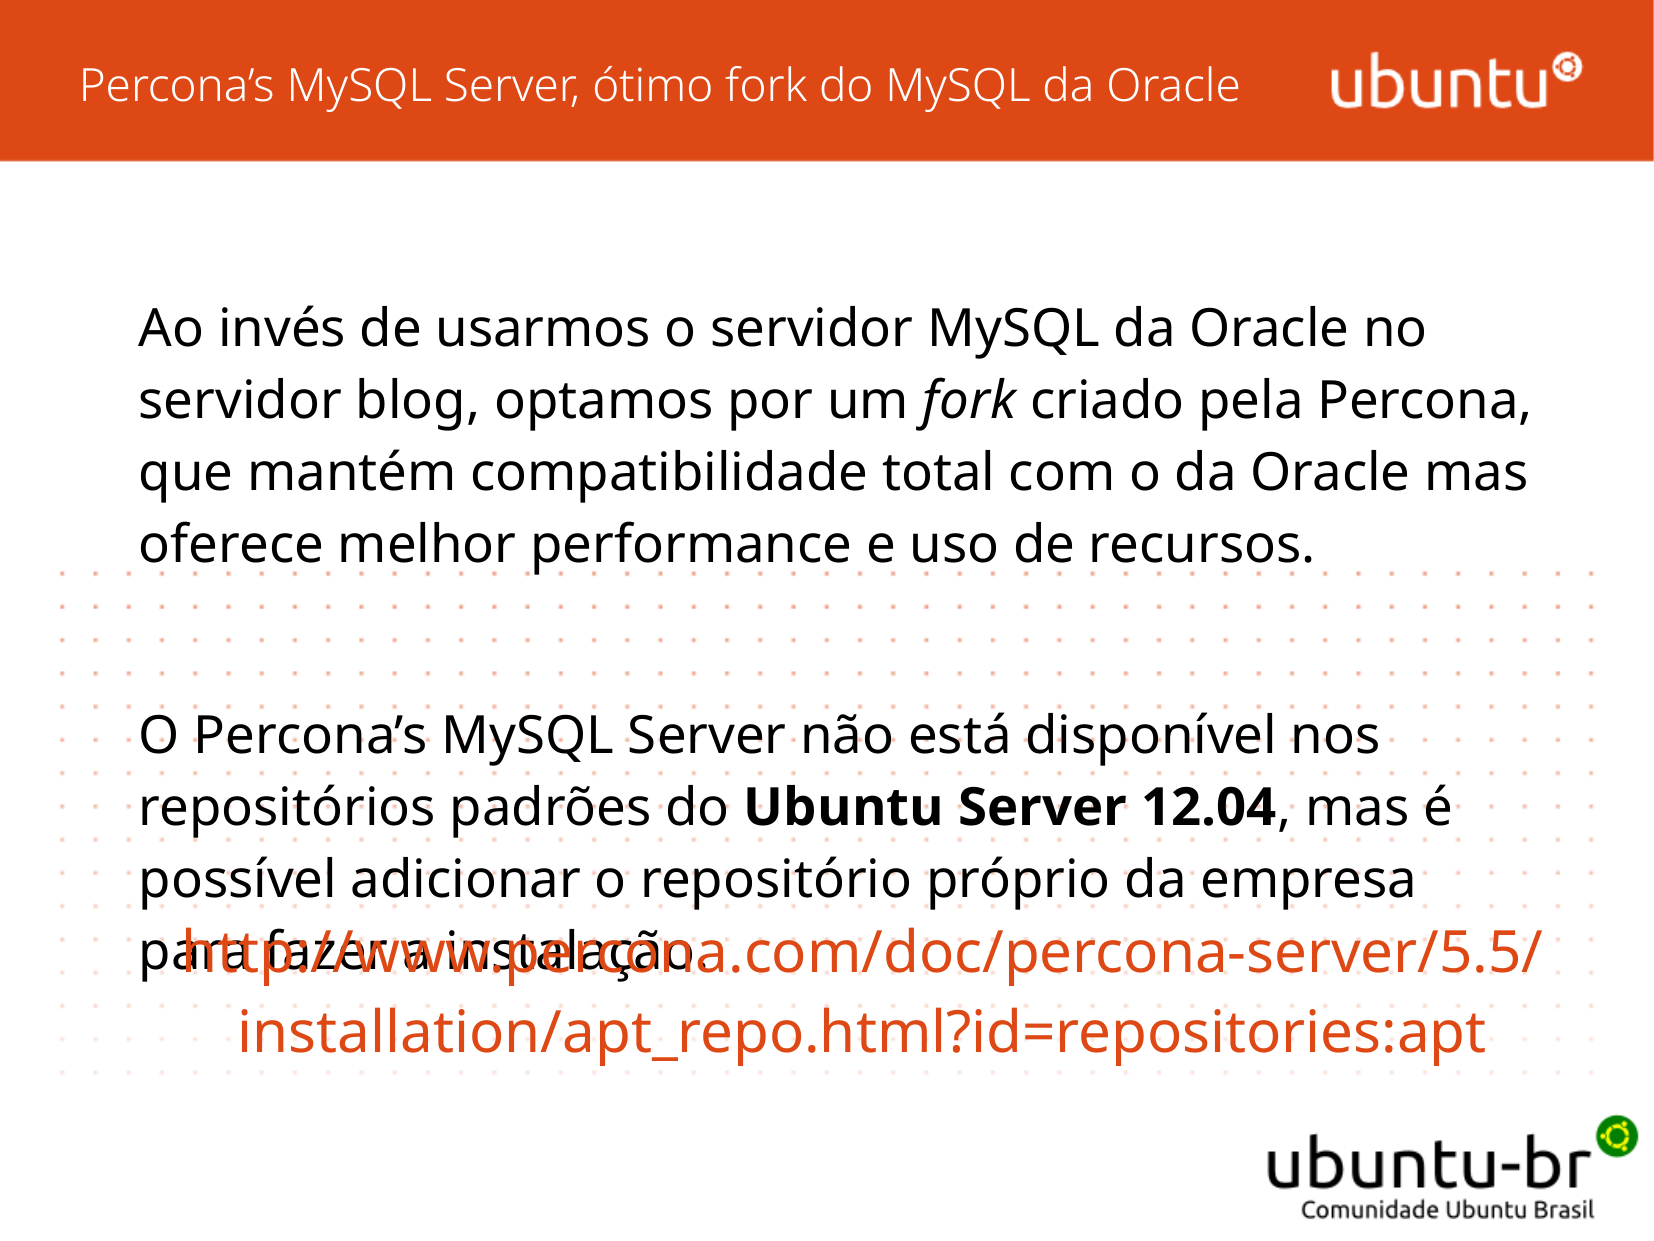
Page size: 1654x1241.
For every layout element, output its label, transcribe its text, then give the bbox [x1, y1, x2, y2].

title Percona’s MySQL Server, ótimo fork do MySQL da Oracle [41, 31, 1300, 136]
list http://www.percona.com/doc/percona-server/5.5/installation/apt_repo.html?id=repositories:apt [99, 910, 1555, 1134]
picture [0, 0, 1654, 1241]
list Ao invés de usarmos o servidor MySQL da Oracle no servidor blog, optamos por um fork criado pela Percona, que mantém compatibilidade total com o da Oracle mas oferece melhor performance e uso de recursos. O Percona’s MySQL Server não está disponível nos repositórios padrões do Ubuntu Server 12.04, mas é possível adicionar o repositório próprio da empresa para fazer a instalação. [82, 290, 1538, 1010]
